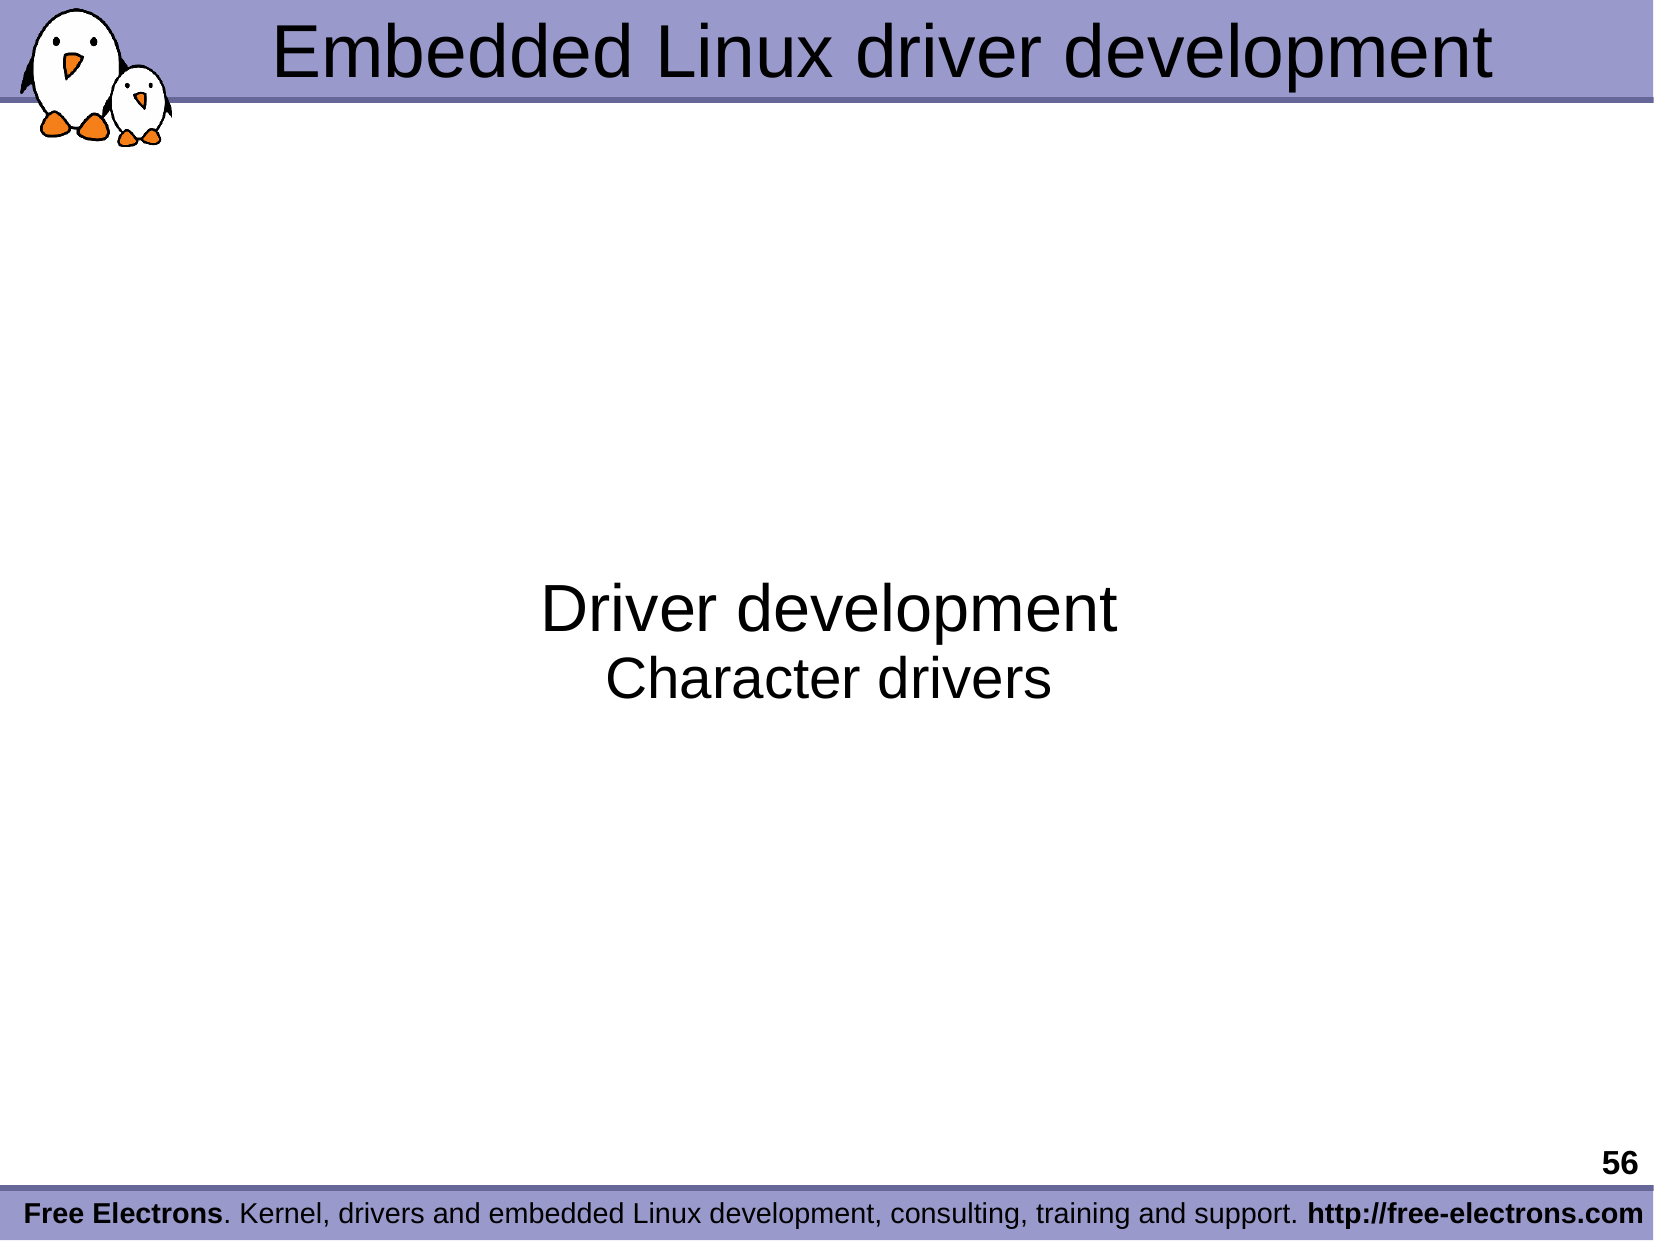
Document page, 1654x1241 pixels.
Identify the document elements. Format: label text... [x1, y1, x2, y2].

title Embedded Linux driver development [137, 0, 1628, 103]
picture [20, 8, 172, 147]
subtitle Driver development Character drivers [105, 216, 1518, 1066]
